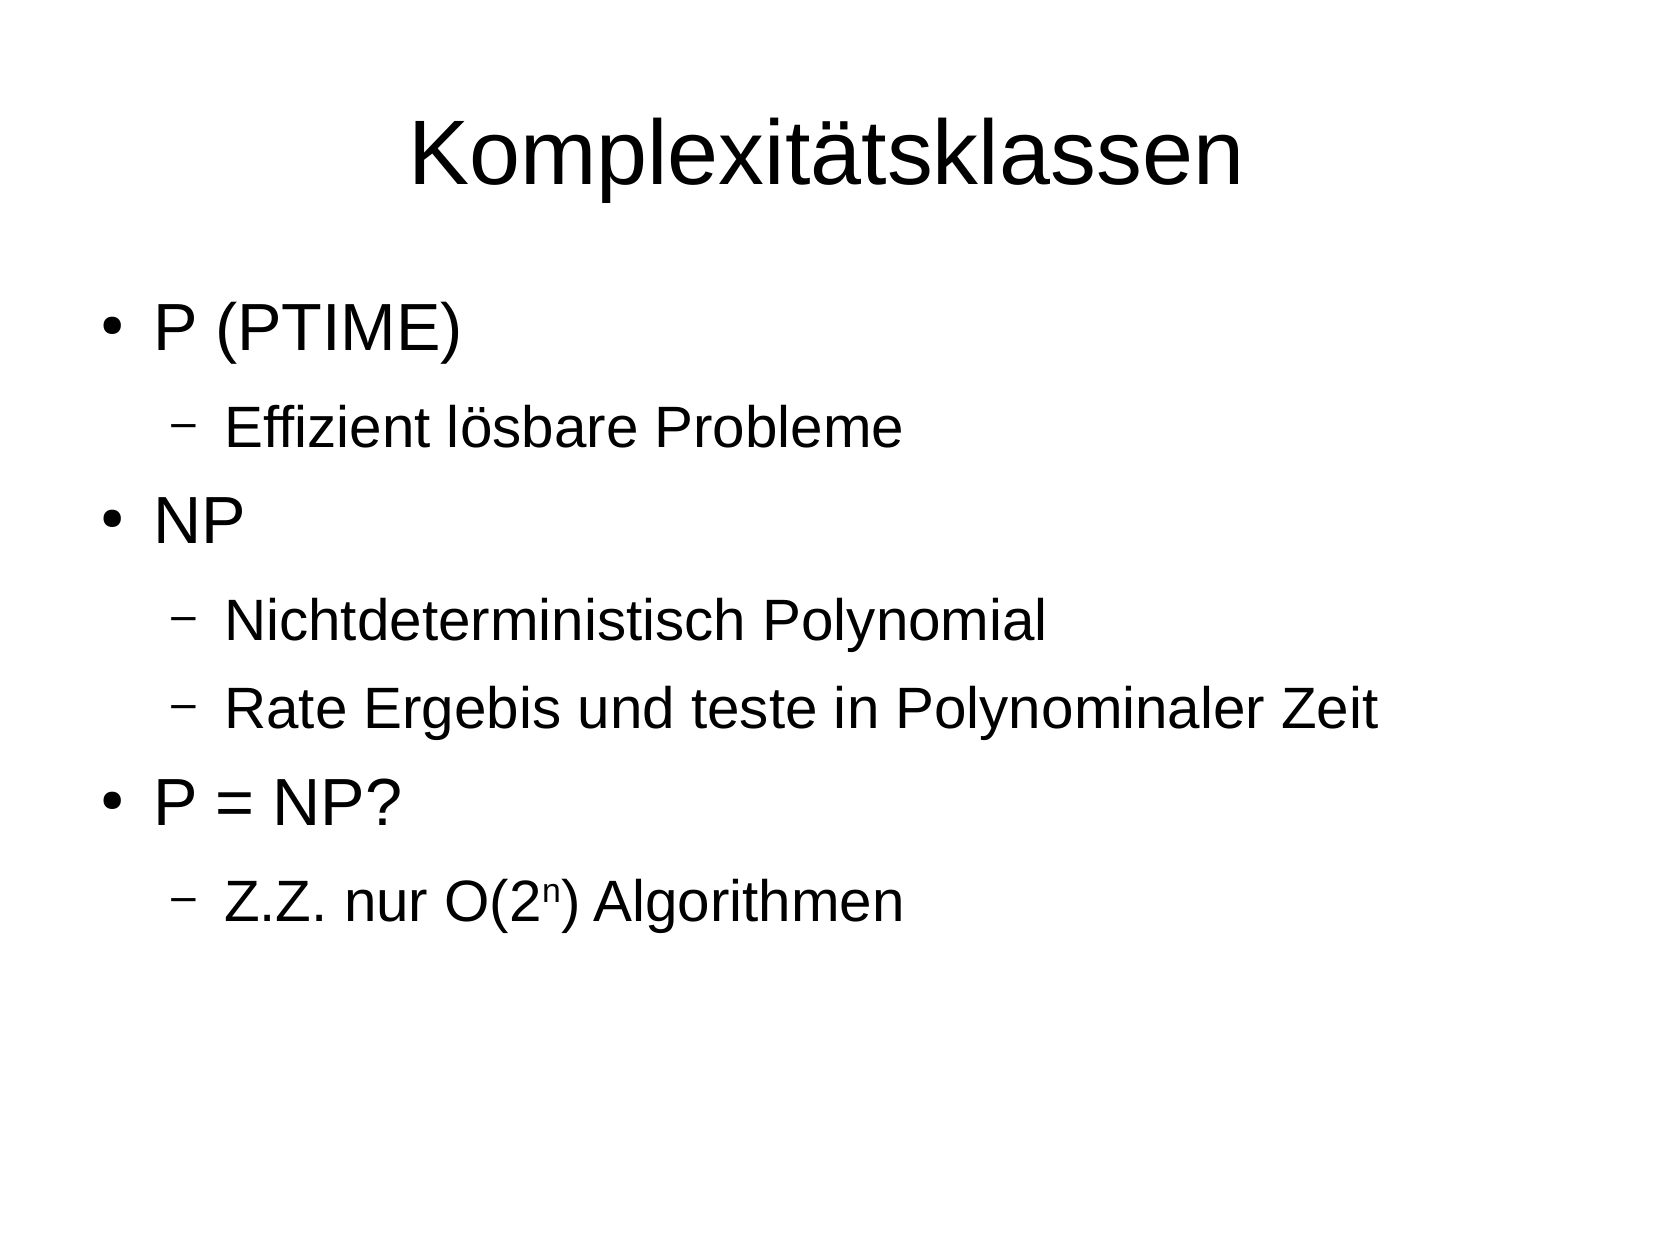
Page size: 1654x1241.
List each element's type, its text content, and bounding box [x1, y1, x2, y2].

text_box [82, 290, 1571, 1010]
title Komplexitätsklassen [82, 49, 1571, 257]
